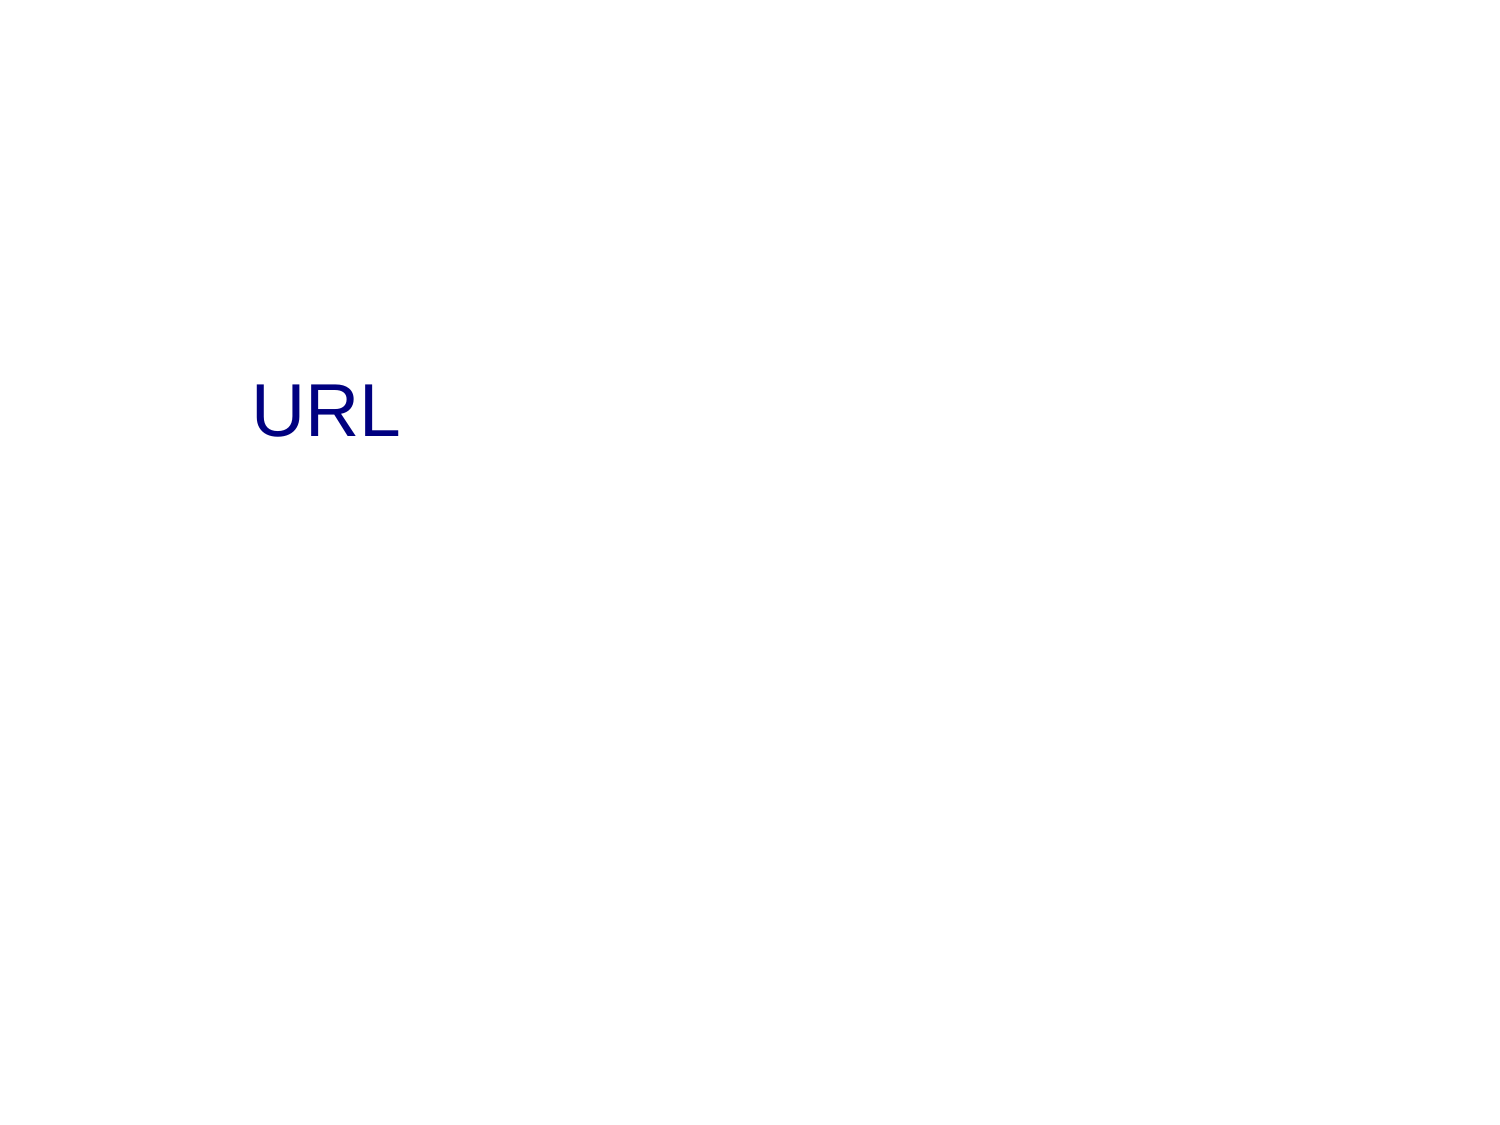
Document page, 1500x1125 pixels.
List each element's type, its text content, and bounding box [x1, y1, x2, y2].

text_box URL [236, 354, 945, 460]
